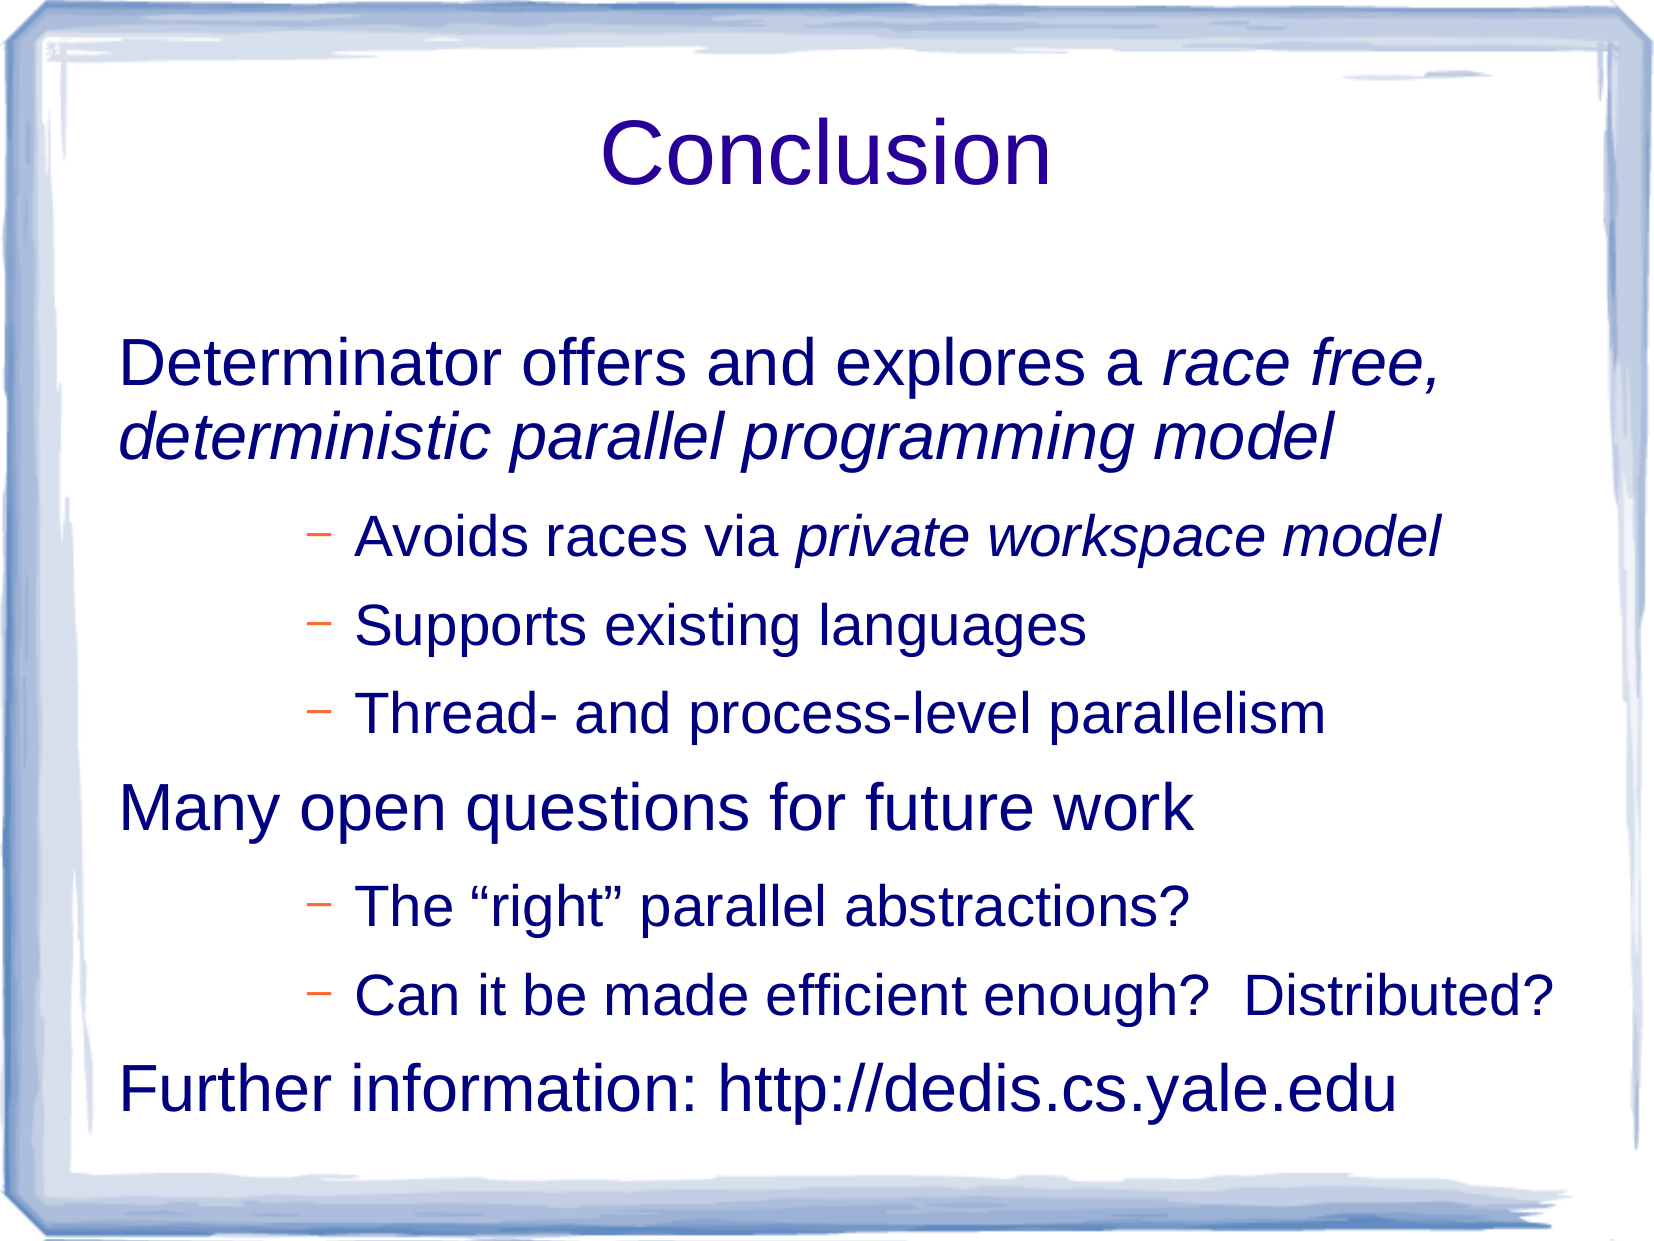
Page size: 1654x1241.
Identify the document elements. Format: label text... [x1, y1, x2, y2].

title Conclusion [82, 56, 1571, 250]
list Determinator offers and explores a race free, deterministic parallel programming model Avoids races via private workspace model Supports existing languages Thread- and process-level parallelism Many open questions for future work The “right” parallel abstractions? Can it be made efficient enough? Distributed? Further information: http://dedis.cs.yale.edu [118, 324, 1571, 1126]
picture [0, 0, 1654, 1241]
